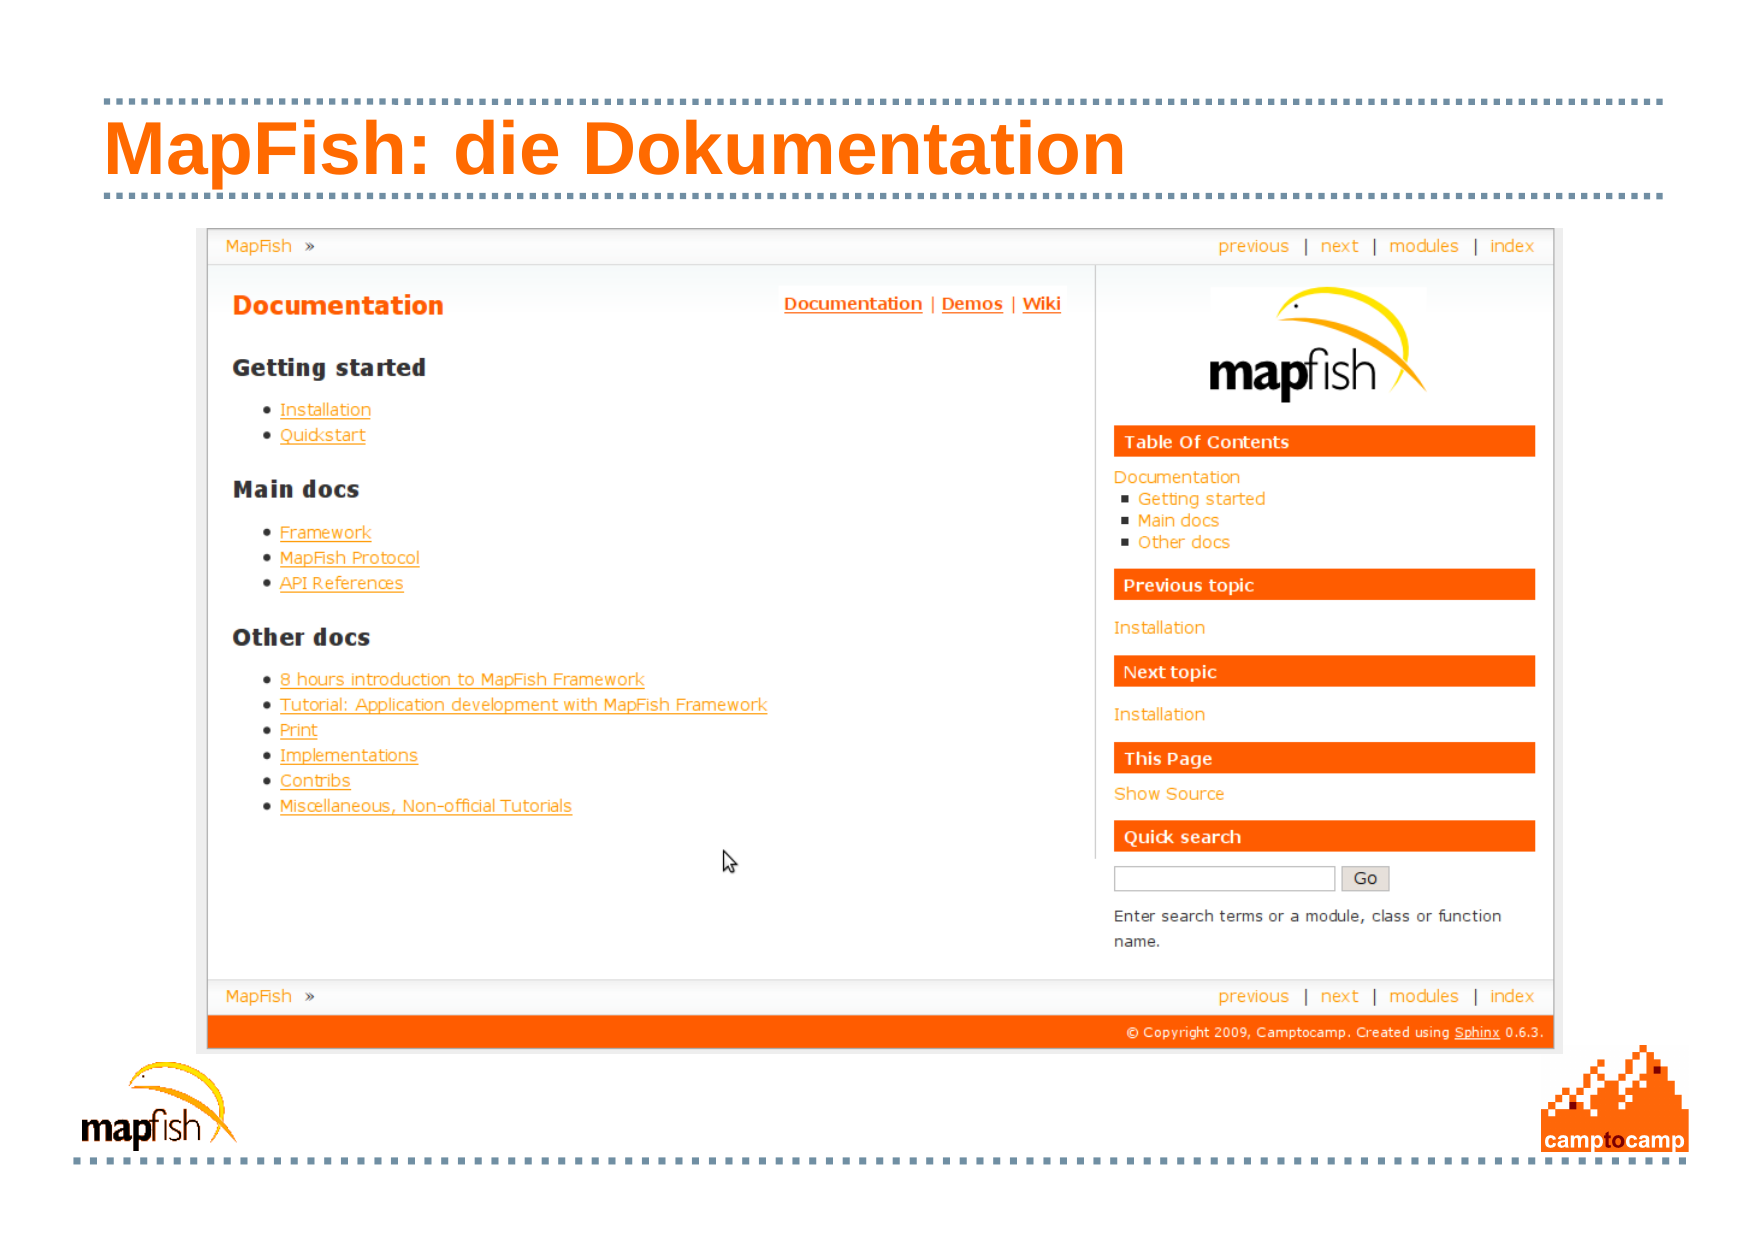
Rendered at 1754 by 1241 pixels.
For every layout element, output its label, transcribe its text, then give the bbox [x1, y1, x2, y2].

title MapFish: die Dokumentation [103, 97, 1660, 200]
picture [196, 228, 1689, 1152]
picture [82, 1062, 237, 1151]
